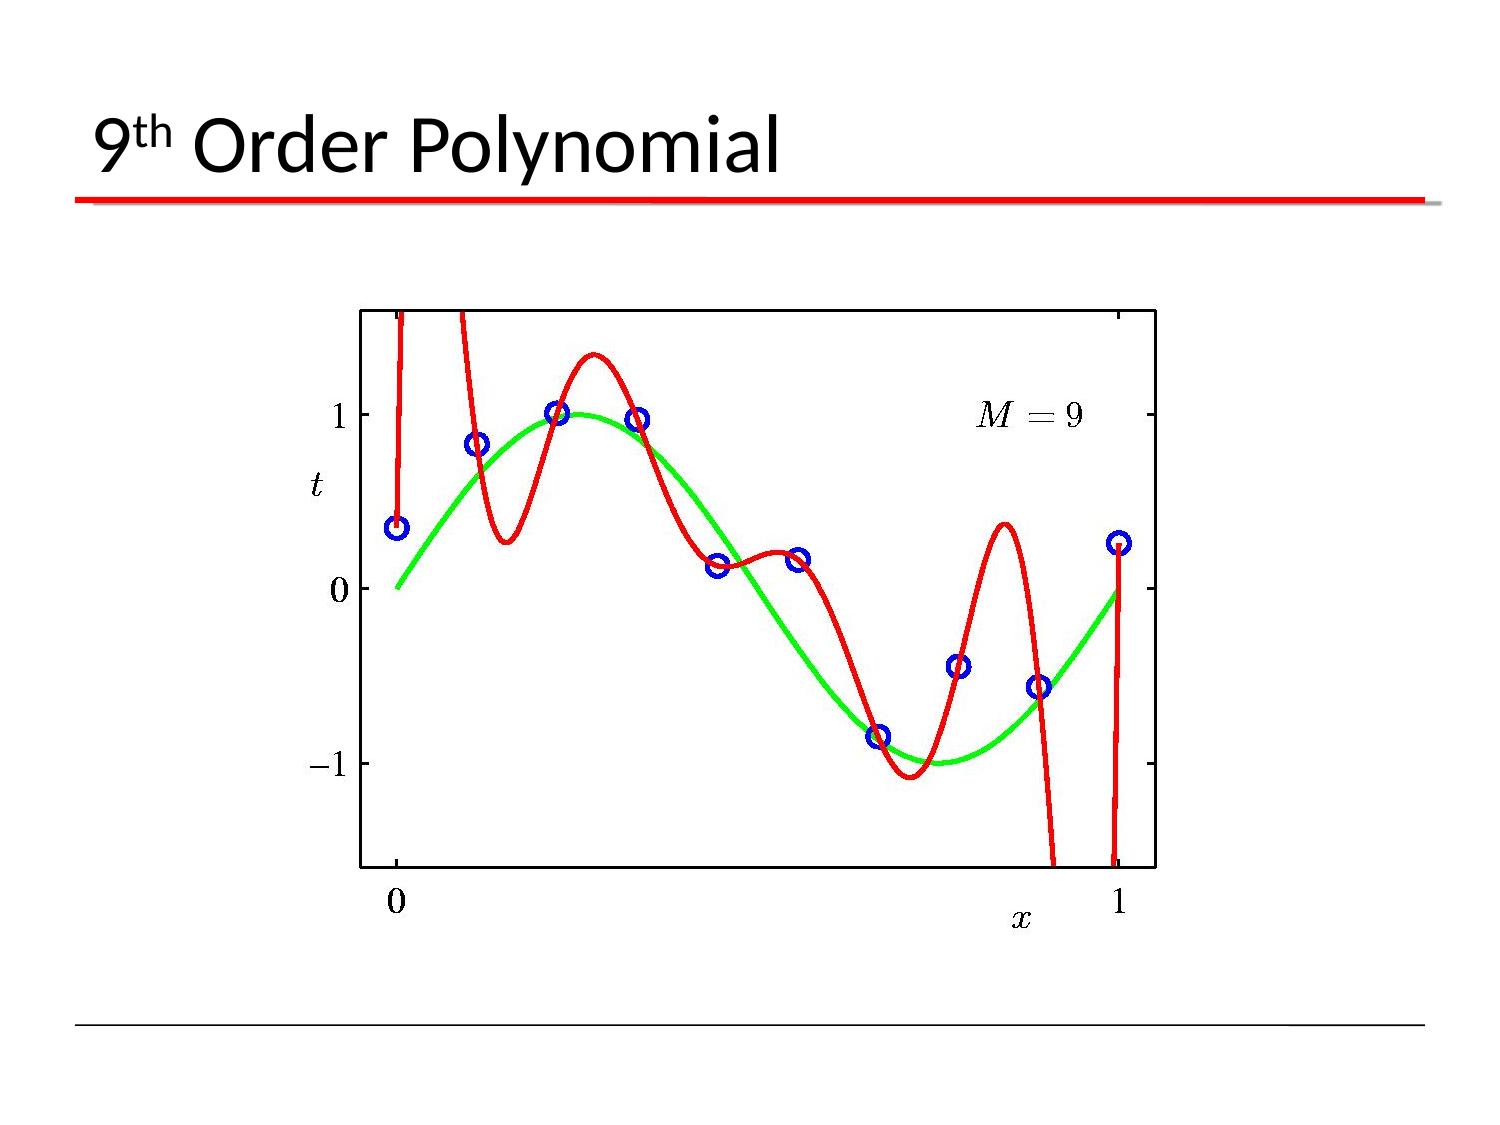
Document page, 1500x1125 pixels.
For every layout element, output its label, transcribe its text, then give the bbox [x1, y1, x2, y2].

title 9th Order Polynomial [75, 45, 1426, 233]
text_box [295, 295, 1170, 945]
